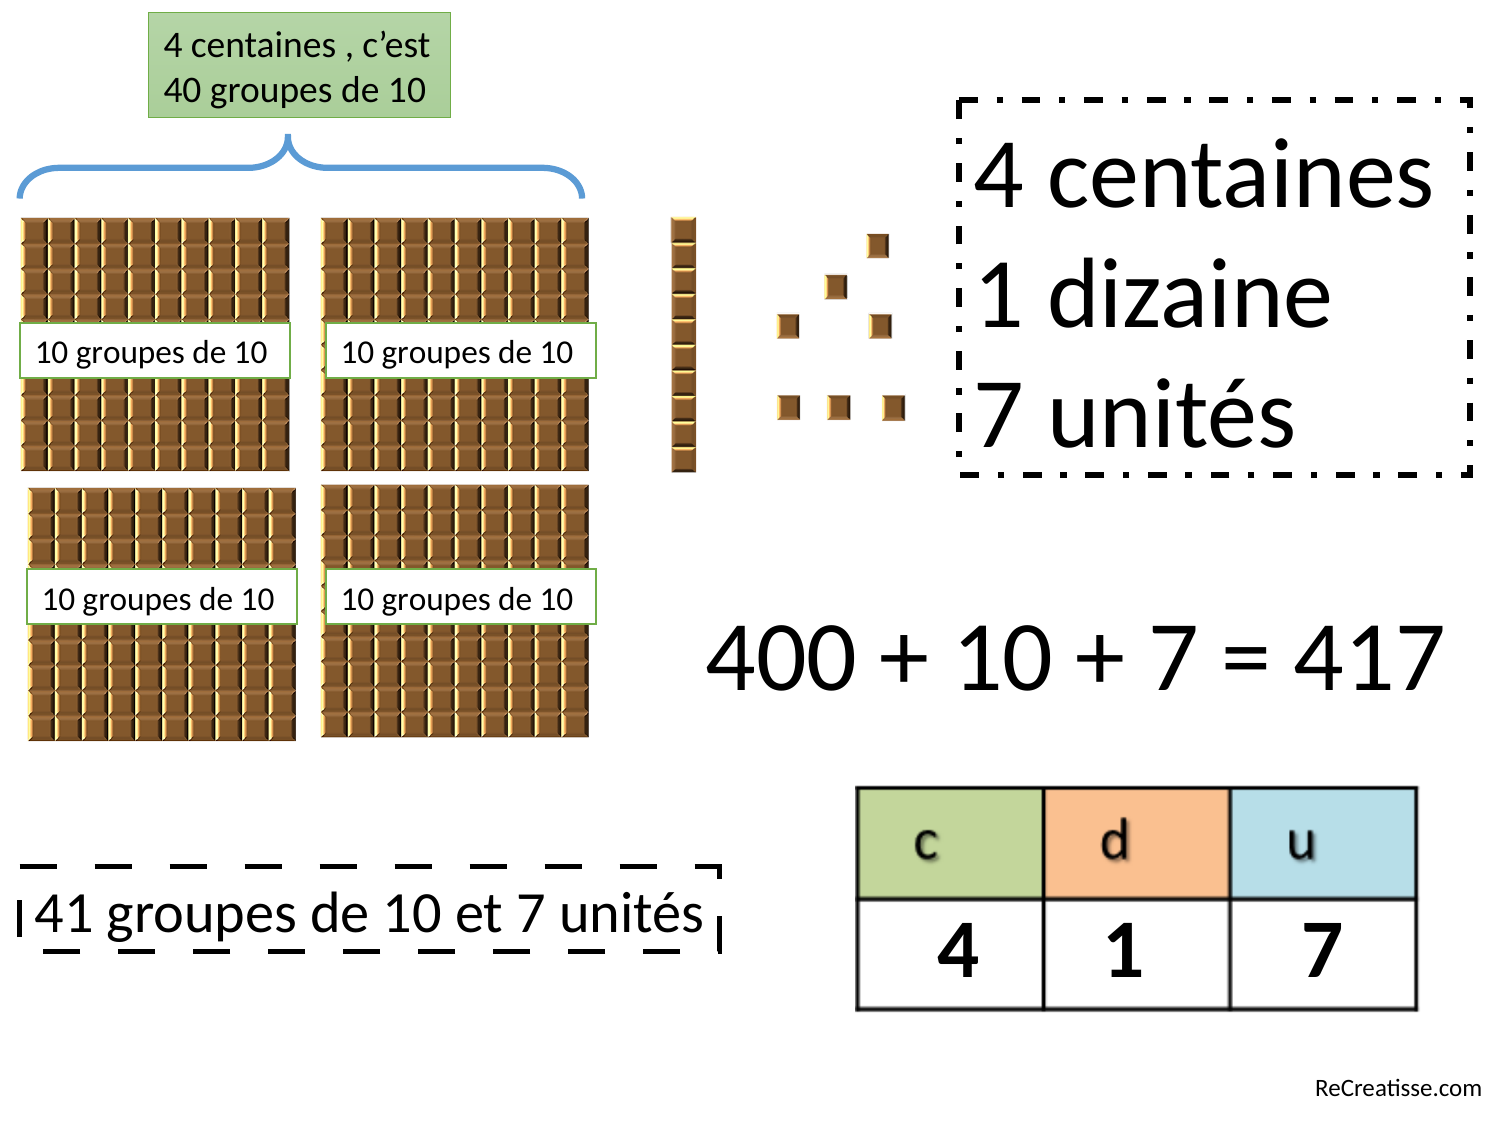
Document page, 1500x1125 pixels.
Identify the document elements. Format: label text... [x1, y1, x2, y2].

text_box 10 groupes de 10 [27, 569, 297, 624]
picture [855, 781, 1422, 1014]
text_box 400 + 10 + 7 = 417 [906, 583, 1461, 718]
text_box 41 groupes de 10 et 7 unités [20, 867, 720, 952]
text_box 4 centaines 1 dizaine 7 unités [959, 100, 1470, 475]
text_box 10 groupes de 10 [326, 569, 596, 624]
text_box 4 centaines , c’est 40 groupes de 10 [149, 12, 450, 117]
text_box 10 groupes de 10 [326, 323, 596, 378]
text_box 7 [1287, 886, 1359, 1001]
text_box 1 [1087, 886, 1159, 1001]
text_box 10 groupes de 10 [20, 323, 290, 378]
text_box 4 [923, 886, 995, 1001]
text_box ReCreatisse.com [1300, 1064, 1498, 1109]
picture [19, 215, 906, 742]
